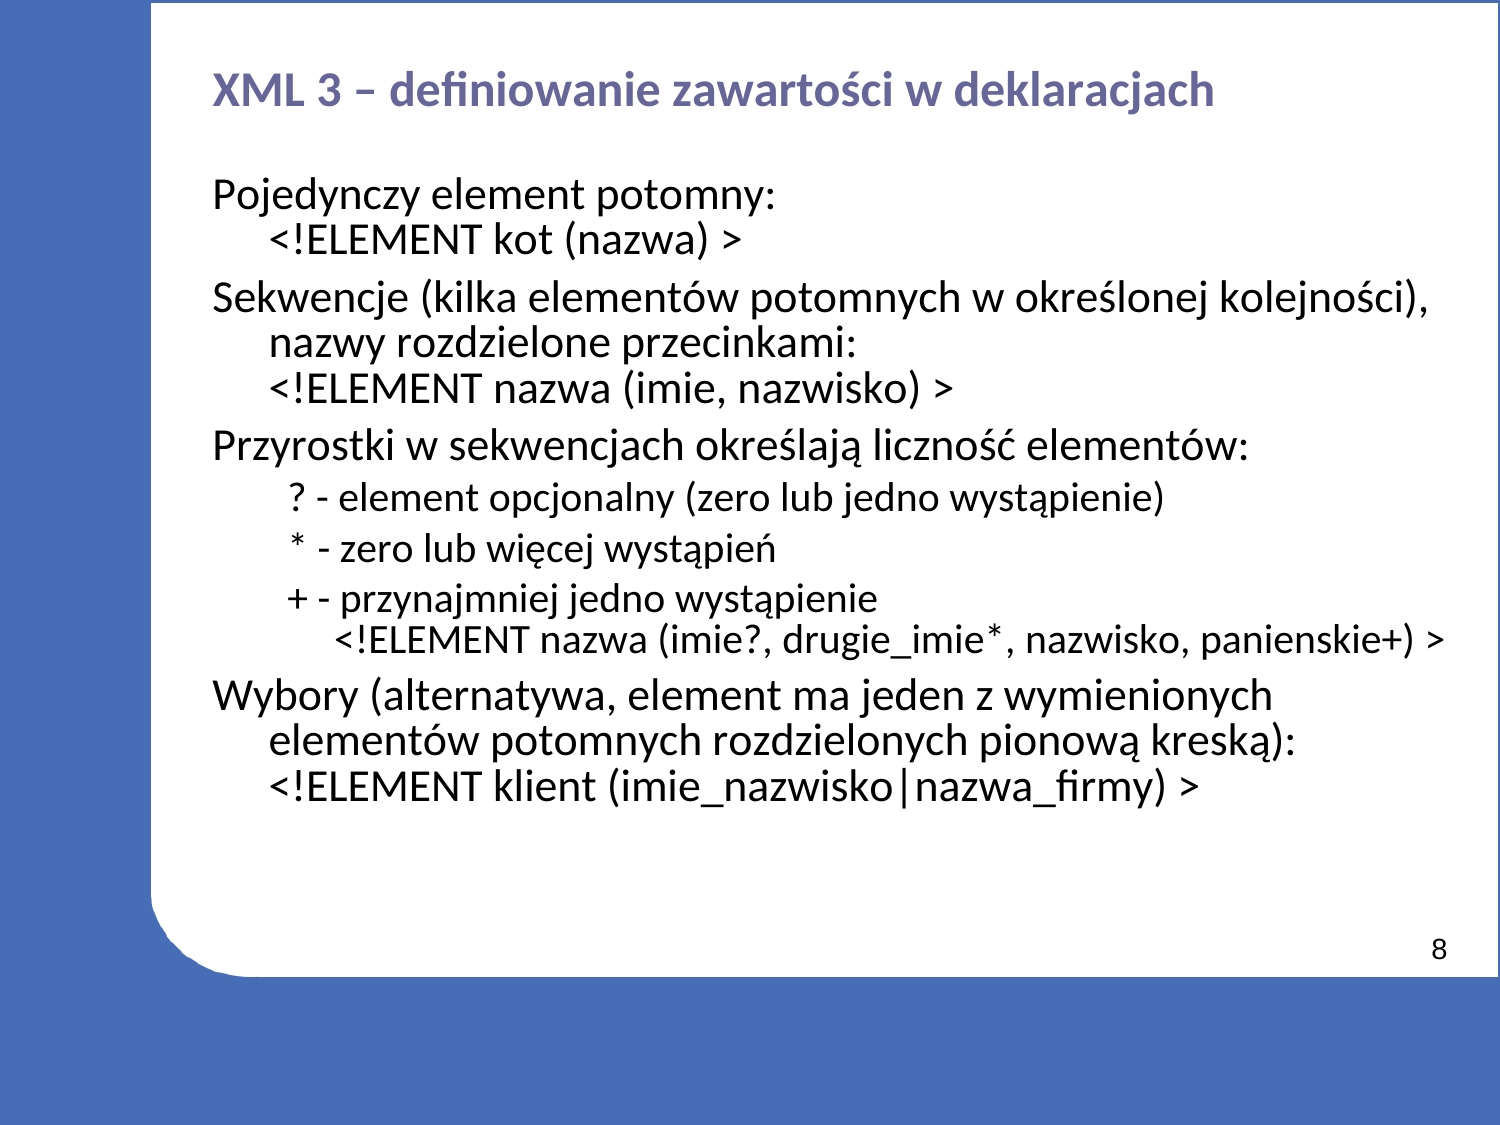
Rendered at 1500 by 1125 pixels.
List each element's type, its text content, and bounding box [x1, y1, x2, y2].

list Pojedynczy element potomny: <!ELEMENT kot (nazwa) > Sekwencje (kilka elementów potomnych w określonej kolejności), nazwy rozdzielone przecinkami: <!ELEMENT nazwa (imie, nazwisko) > Przyrostki w sekwencjach określają liczność elementów: ? - element opcjonalny (zero lub jedno wystąpienie) * - zero lub więcej wystąpień + - przynajmniej jedno wystąpienie <!ELEMENT nazwa (imie?, drugie_imie*, nazwisko, panienskie+) > Wybory (alternatywa, element ma jeden z wymienionych elementów potomnych rozdzielonych pionową kreską): <!ELEMENT klient (imie_nazwisko|nazwa_firmy) > [212, 174, 1448, 996]
title XML 3 – definiowanie zawartości w deklaracjach [212, 24, 1447, 164]
picture [0, 0, 1500, 1125]
